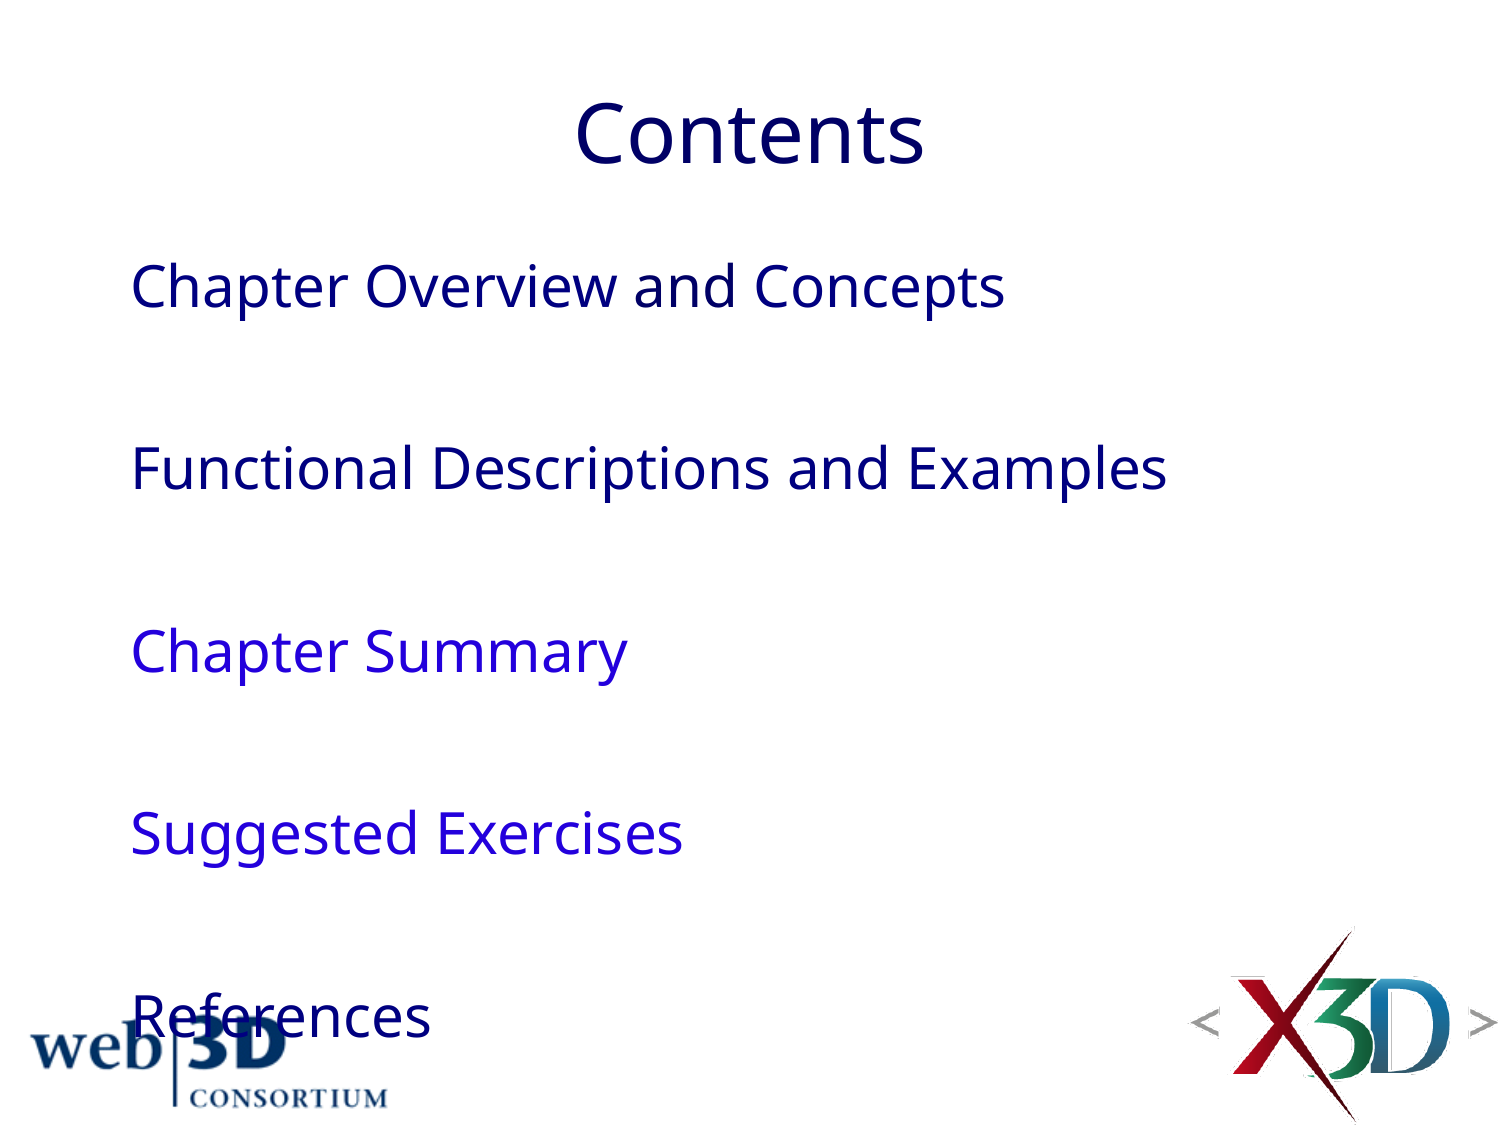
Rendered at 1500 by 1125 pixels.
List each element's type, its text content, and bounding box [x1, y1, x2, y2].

picture [141, 1000, 157, 1015]
picture [12, 998, 413, 1118]
list Chapter Overview and Concepts Functional Descriptions and Examples Chapter Summary Suggested Exercises References [112, 237, 1388, 1000]
title Contents [112, 37, 1388, 225]
picture [1187, 926, 1500, 1125]
